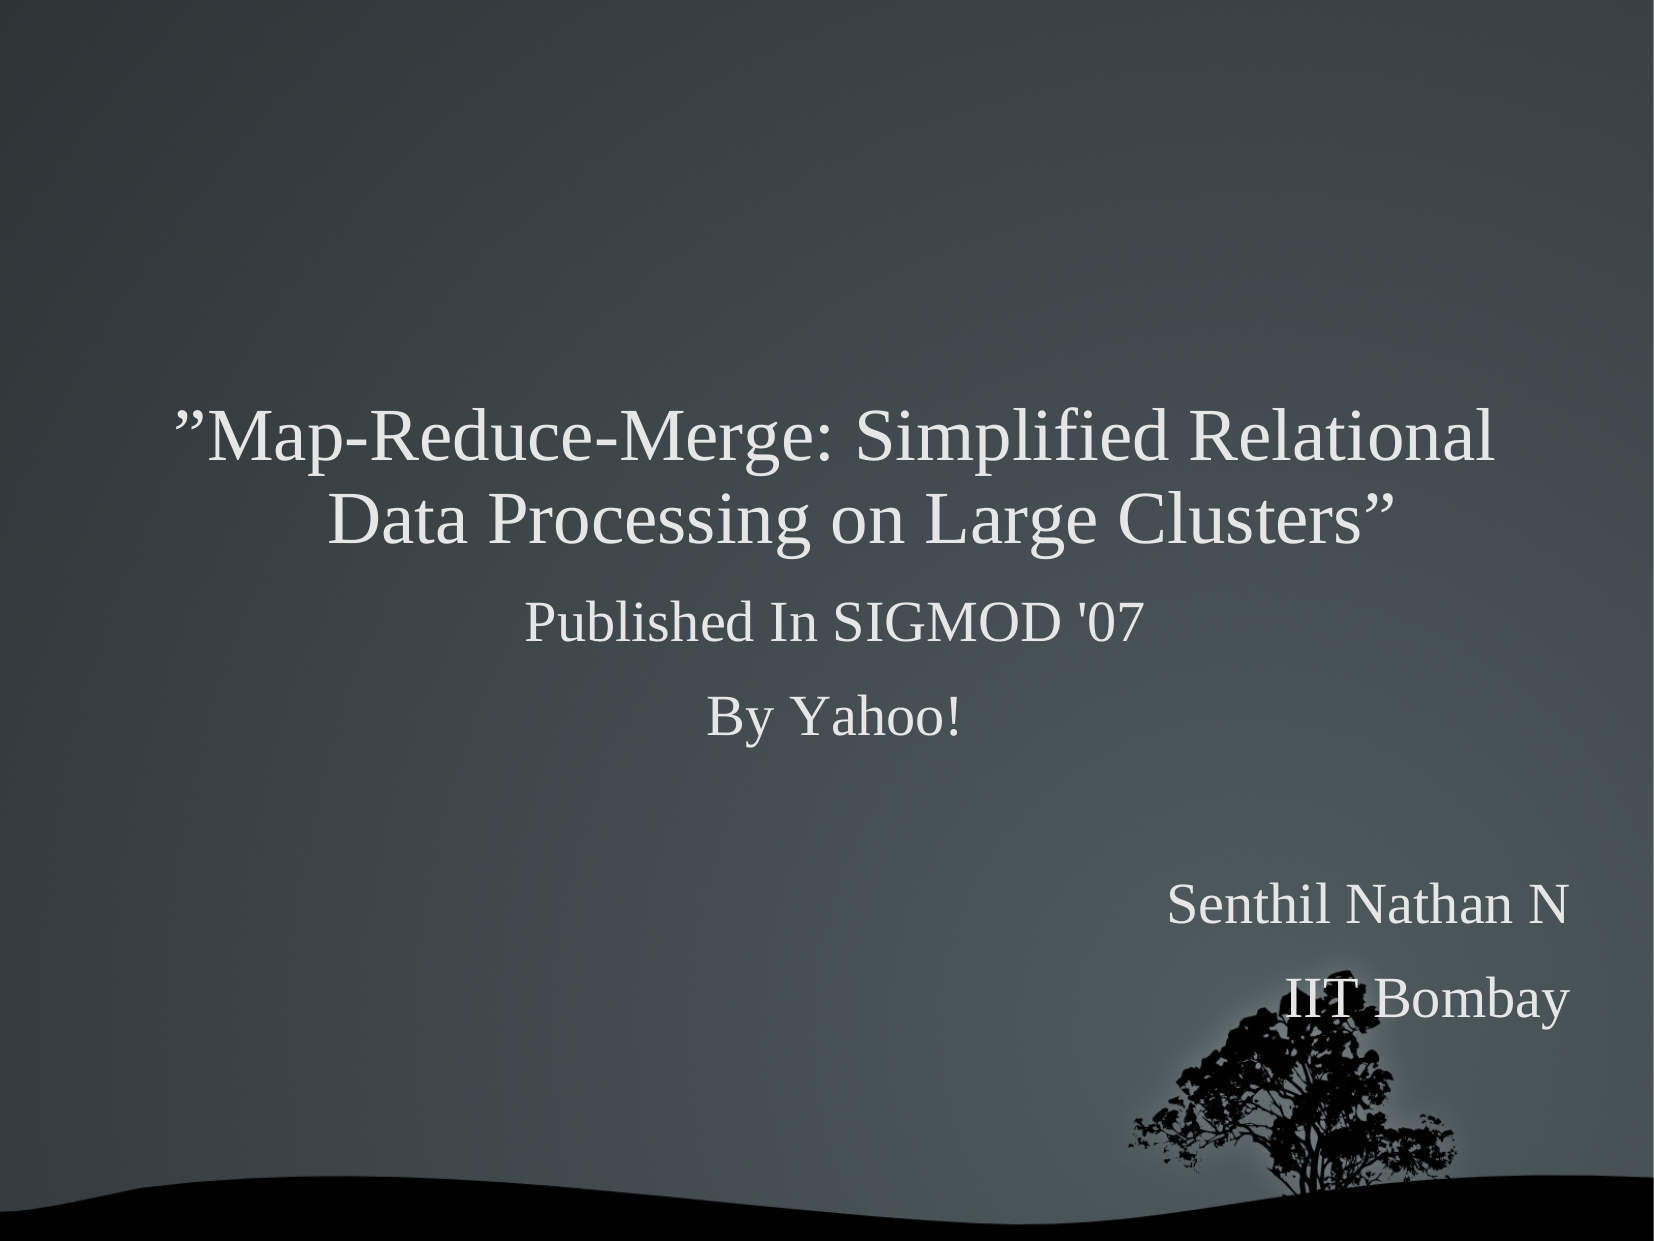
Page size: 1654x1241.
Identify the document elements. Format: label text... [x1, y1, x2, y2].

picture [0, 0, 1654, 1241]
list ”Map-Reduce-Merge: Simplified Relational Data Processing on Large Clusters” Published In SIGMOD '07 By Yahoo! Senthil Nathan N IIT Bombay [82, 290, 1571, 1241]
